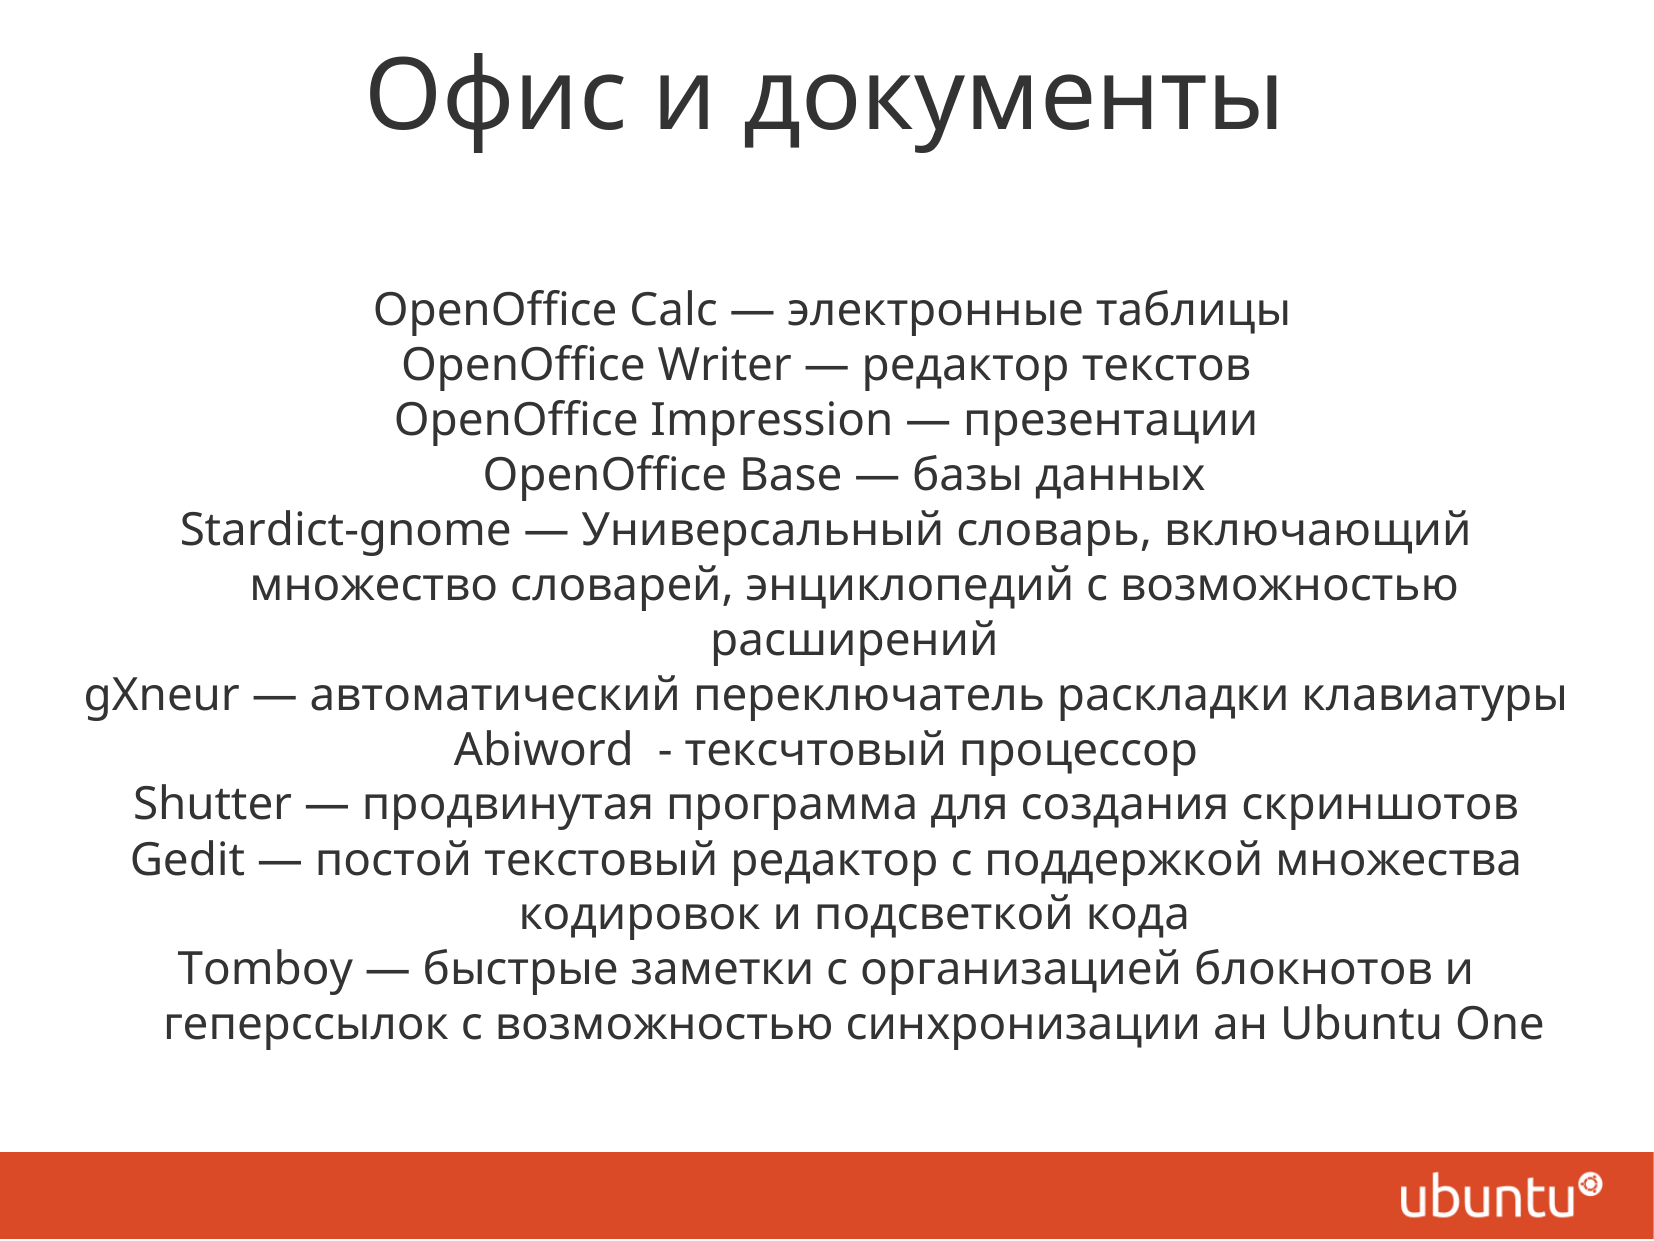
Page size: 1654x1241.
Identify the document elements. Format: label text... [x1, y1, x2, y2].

picture [0, 1152, 1654, 1239]
list OpenOffice Calc — электронные таблицы OpenOffice Writer — редактор текстов OpenOffice Impression — презентации OpenOffice Base — базы данных Stardict-gnome — Универсальный словарь, включающий множество словарей, энциклопедий с возможностью расширений gXneur — автоматический переключатель раскладки клавиатуры Abiword - тексчтовый процессор Shutter — продвинутая программа для создания скриншотов Gedit — постой текстовый редактор с поддержкой множества кодировок и подсветкой кода Tomboy — быстрые заметки с организацией блокнотов и геперссылок с возможностью синхронизации ан Ubuntu One [70, 271, 1583, 1111]
title Офис и документы [55, 35, 1595, 161]
